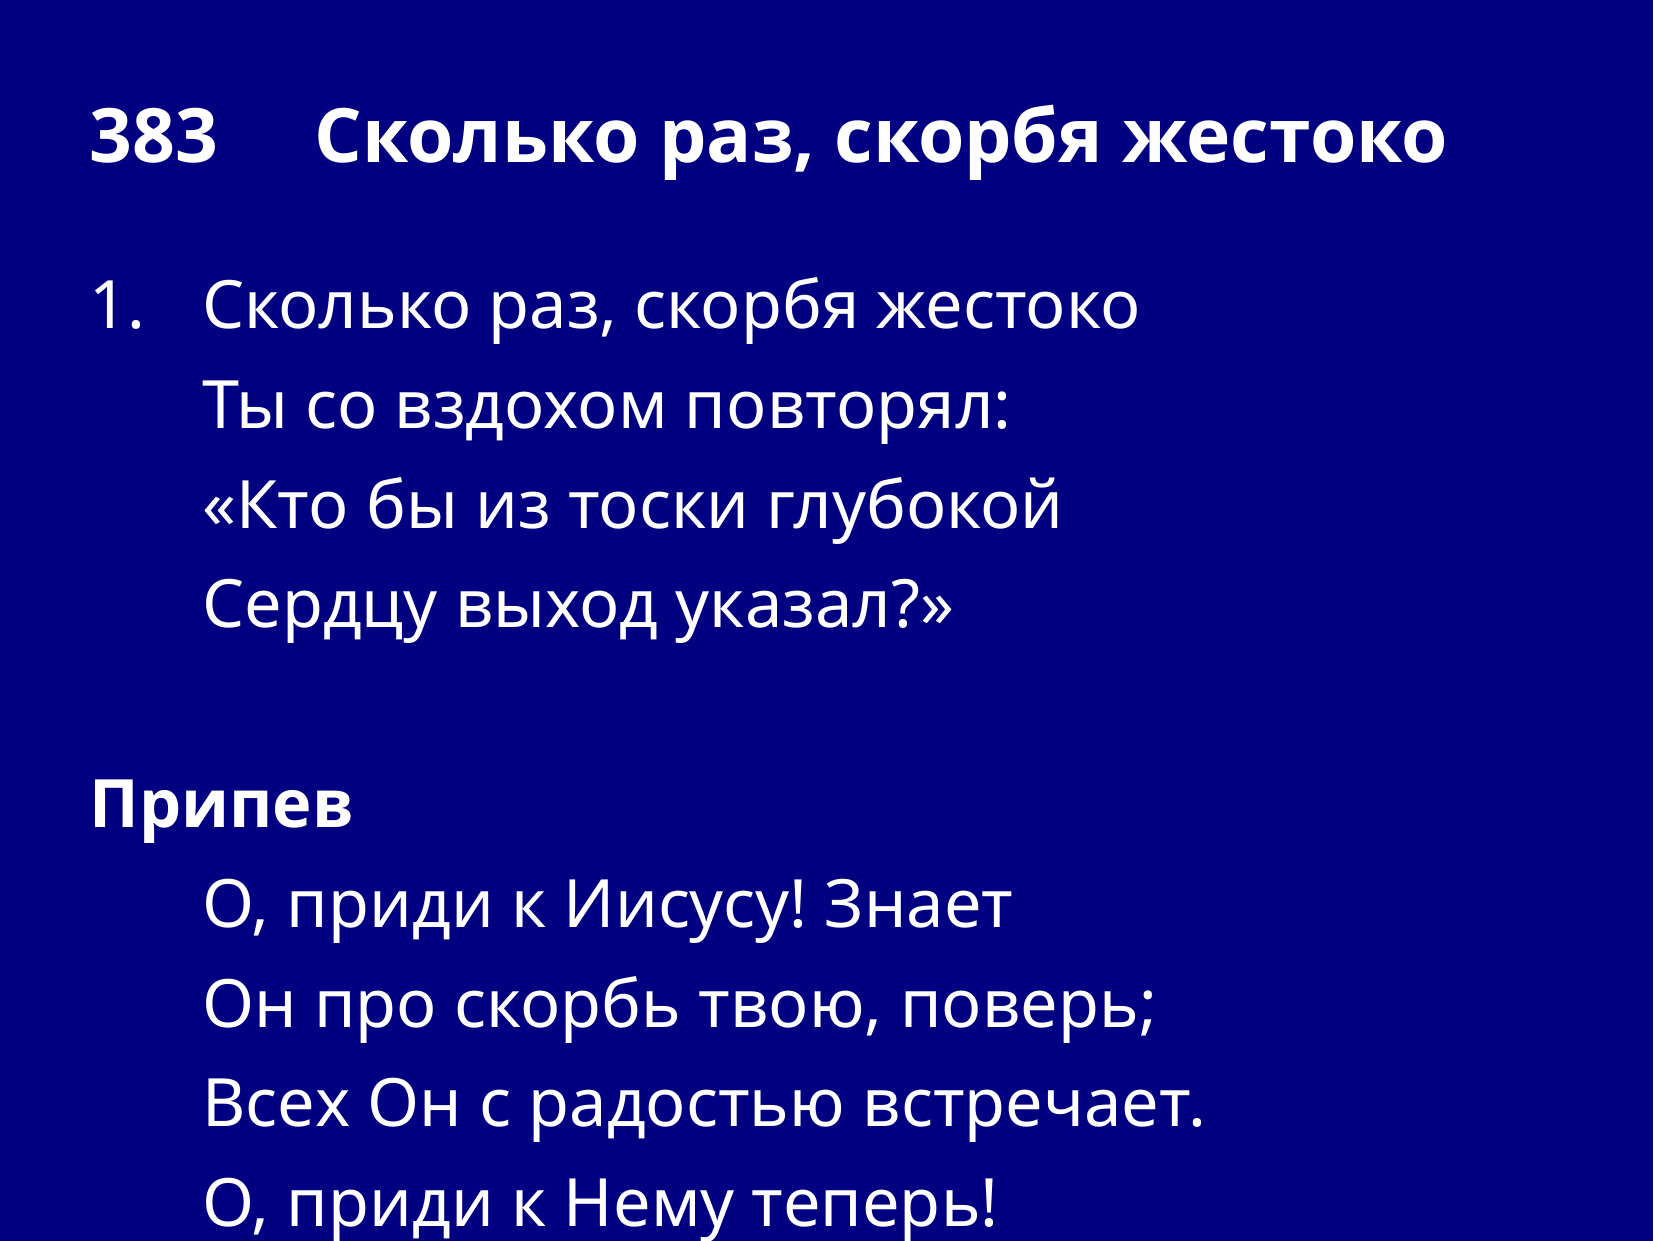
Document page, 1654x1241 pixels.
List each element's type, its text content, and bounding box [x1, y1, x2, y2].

text_box 1. Сколько раз, скорбя жестоко Ты со вздохом повторял: «Кто бы из тоски глубокой Сердцу выход указал?» Припев О, приди к Иисусу! Знает Он про скорбь твою, поверь; Всех Он с радостью встречает. О, приди к Нему теперь! [75, 188, 1576, 1163]
text_box 383 Сколько раз, скорбя жестоко [75, 75, 1653, 188]
